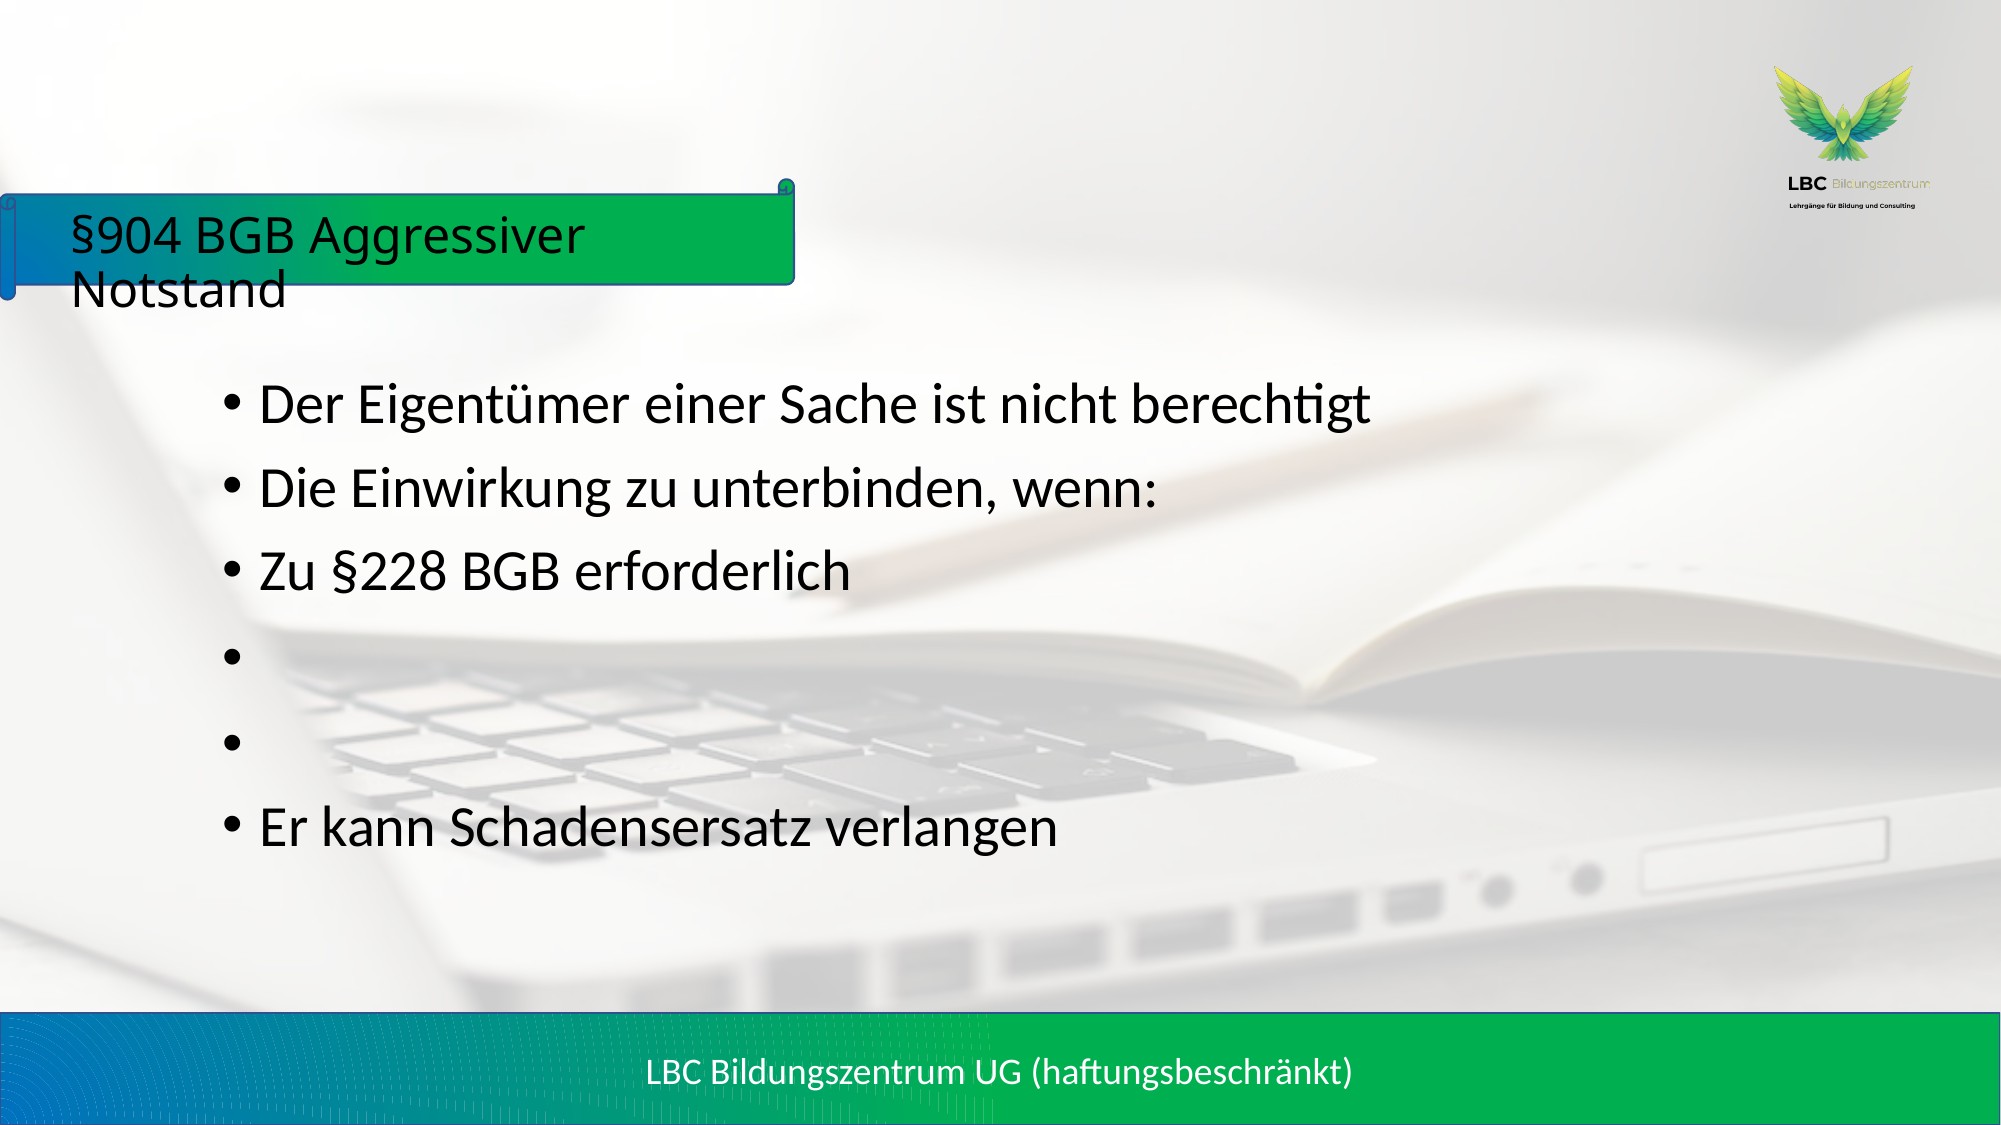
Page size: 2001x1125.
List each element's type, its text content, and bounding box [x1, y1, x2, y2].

title §904 BGB Aggressiver Notstand [55, 203, 776, 284]
list Der Eigentümer einer Sache ist nicht berechtigt Die Einwirkung zu unterbinden, wenn: Zu §228 BGB erforderlich Er kann Schadensersatz verlangen [207, 365, 1933, 1080]
